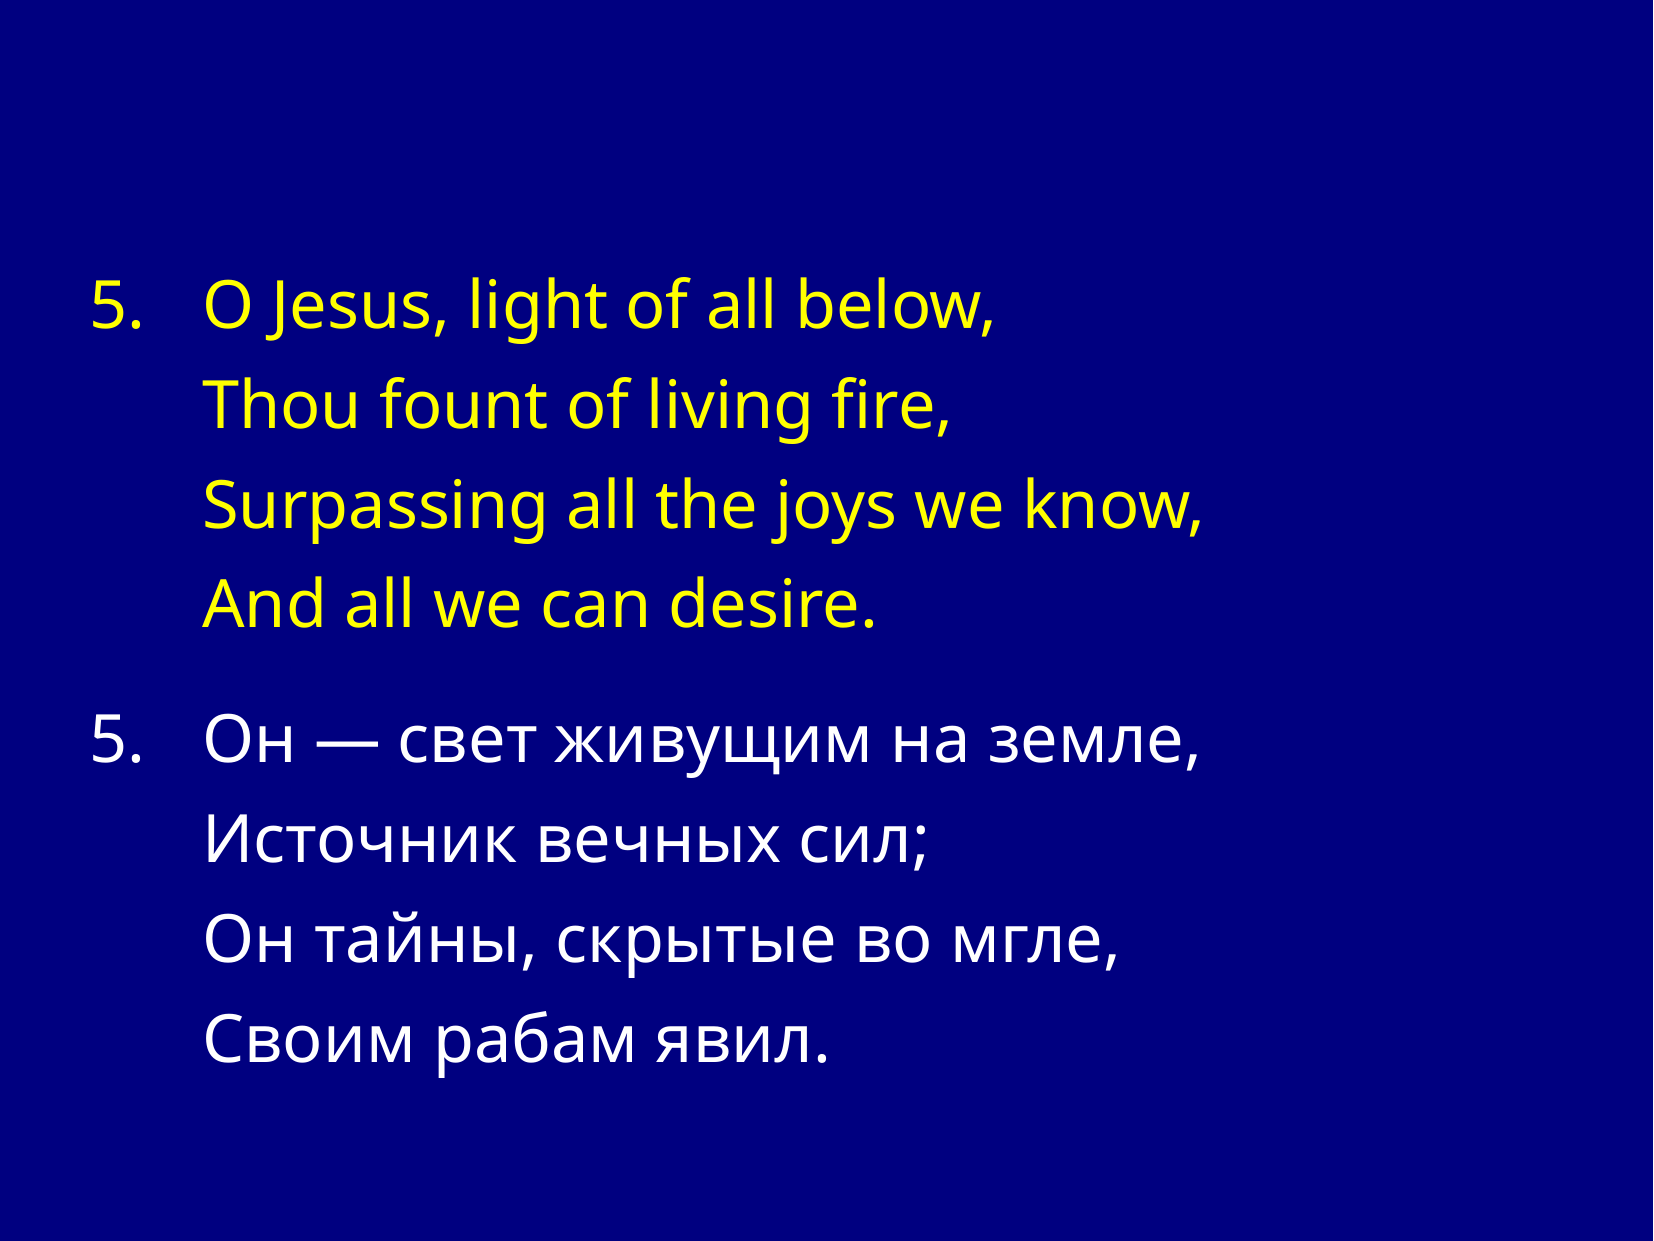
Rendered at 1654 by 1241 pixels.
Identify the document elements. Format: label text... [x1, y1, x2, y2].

text_box 5. O Jesus, light of all below, Thou fount of living fire, Surpassing all the joys we know, And all we can desire. [75, 150, 1576, 638]
text_box 5. Он — свет живущим на земле, Источник вечных сил; Он тайны, скрытые во мгле, Своим рабам явил. [75, 675, 1576, 1163]
